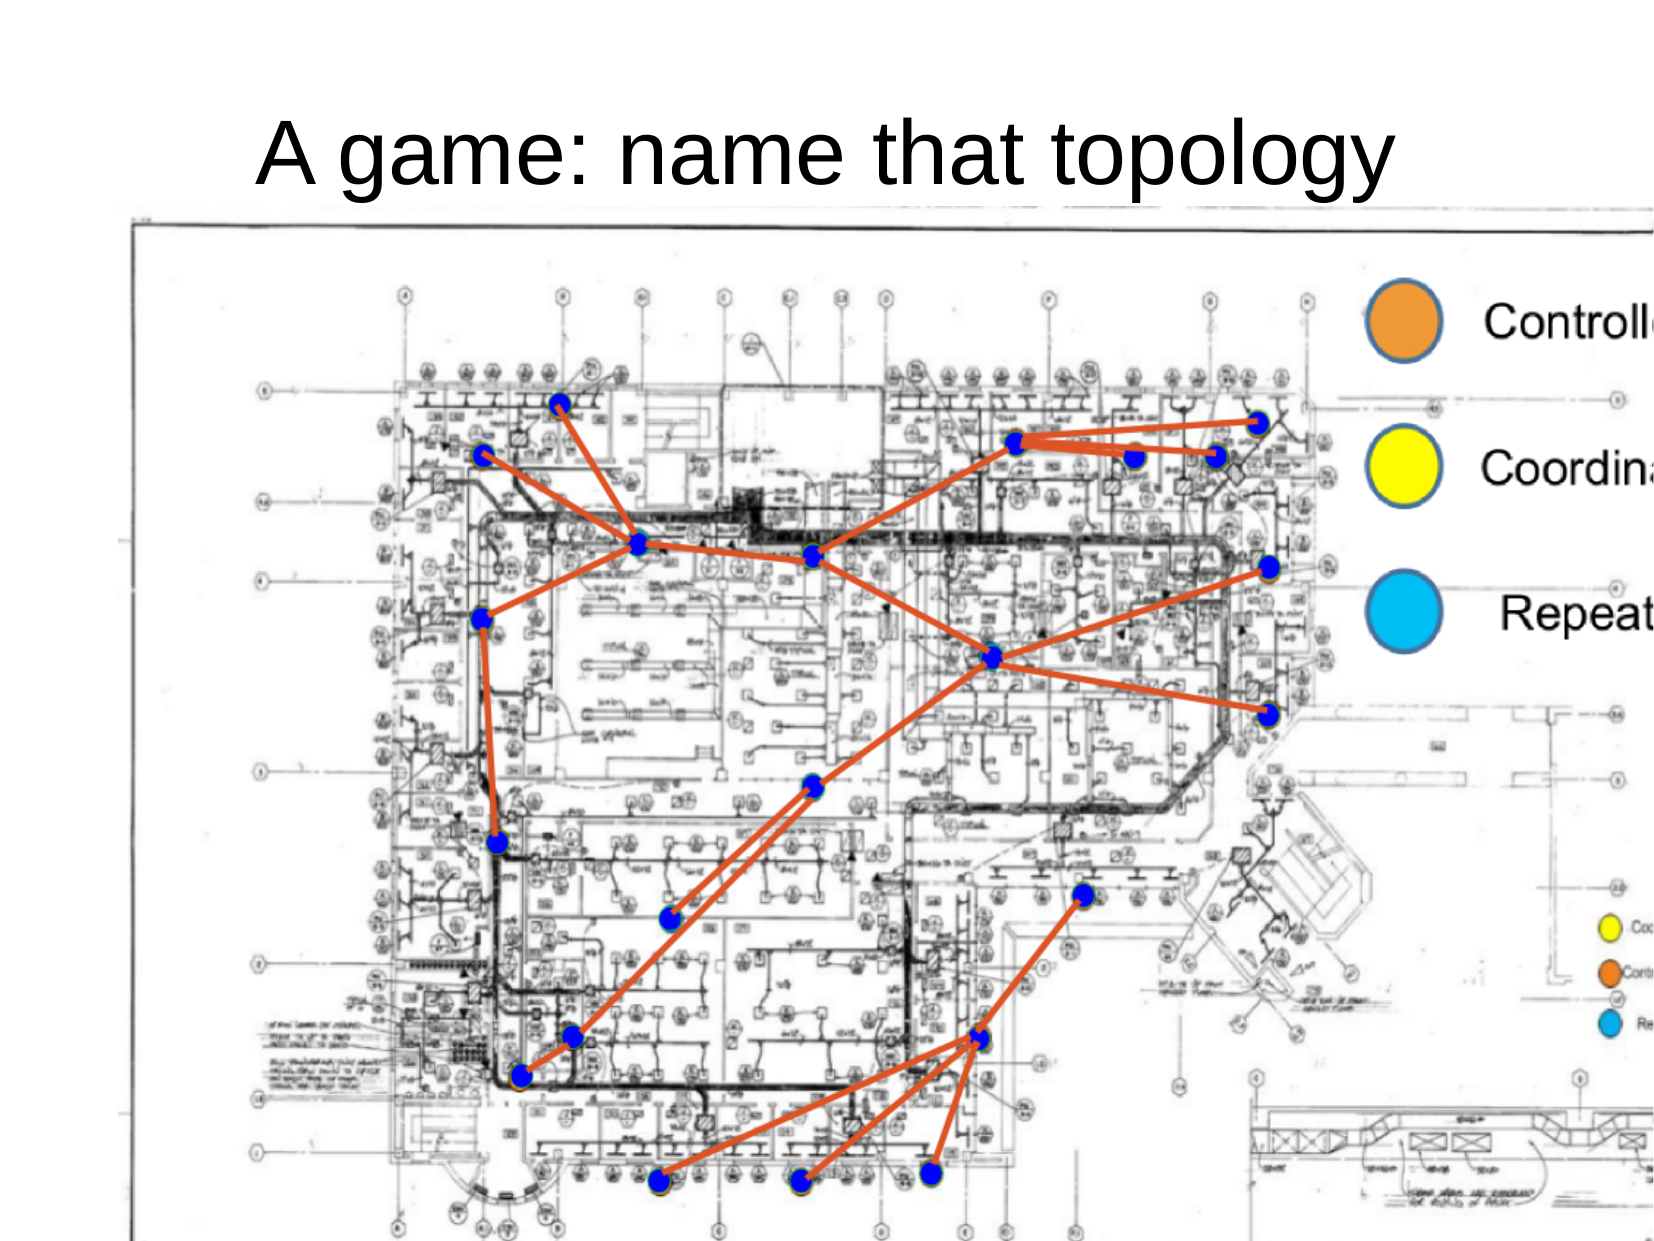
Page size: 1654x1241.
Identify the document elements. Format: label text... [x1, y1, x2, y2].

picture [118, 206, 1654, 1241]
title A game: name that topology [82, 49, 1571, 257]
